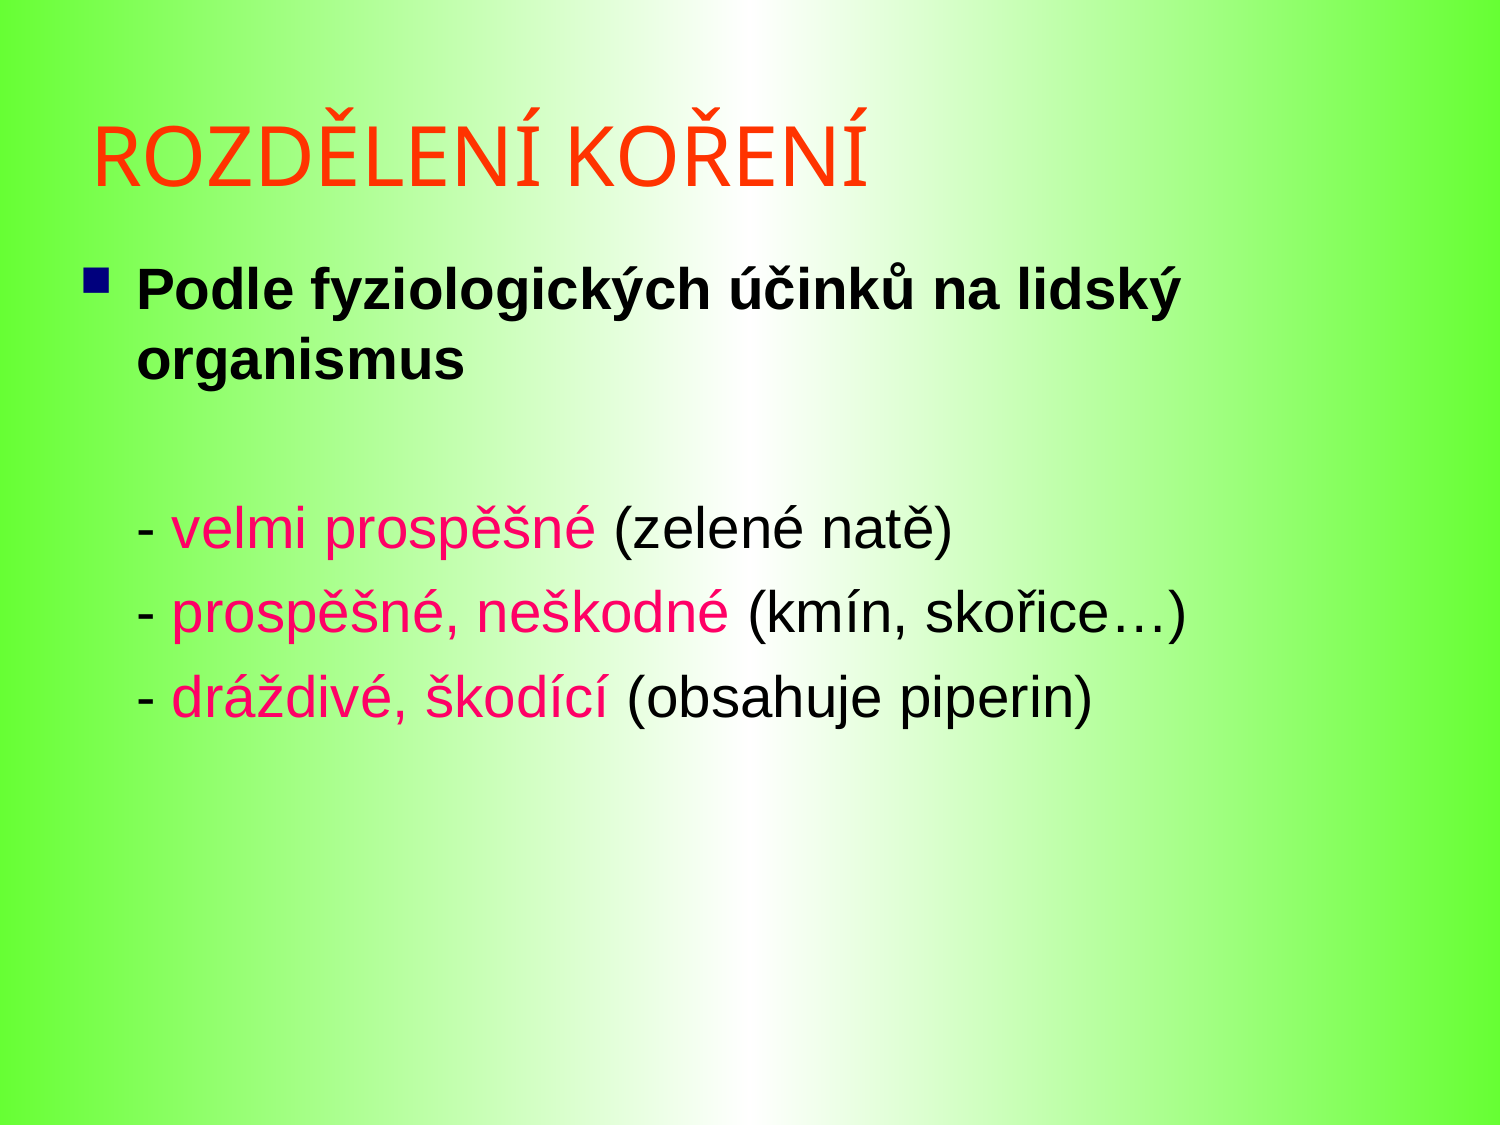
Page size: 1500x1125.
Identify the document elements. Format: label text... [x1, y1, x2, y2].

list Podle fyziologických účinků na lidský organismus - velmi prospěšné (zelené natě) - prospěšné, neškodné (kmín, skořice…) - dráždivé, škodící (obsahuje piperin) [64, 243, 1415, 1071]
title ROZDĚLENÍ KOŘENÍ [75, 74, 1426, 232]
